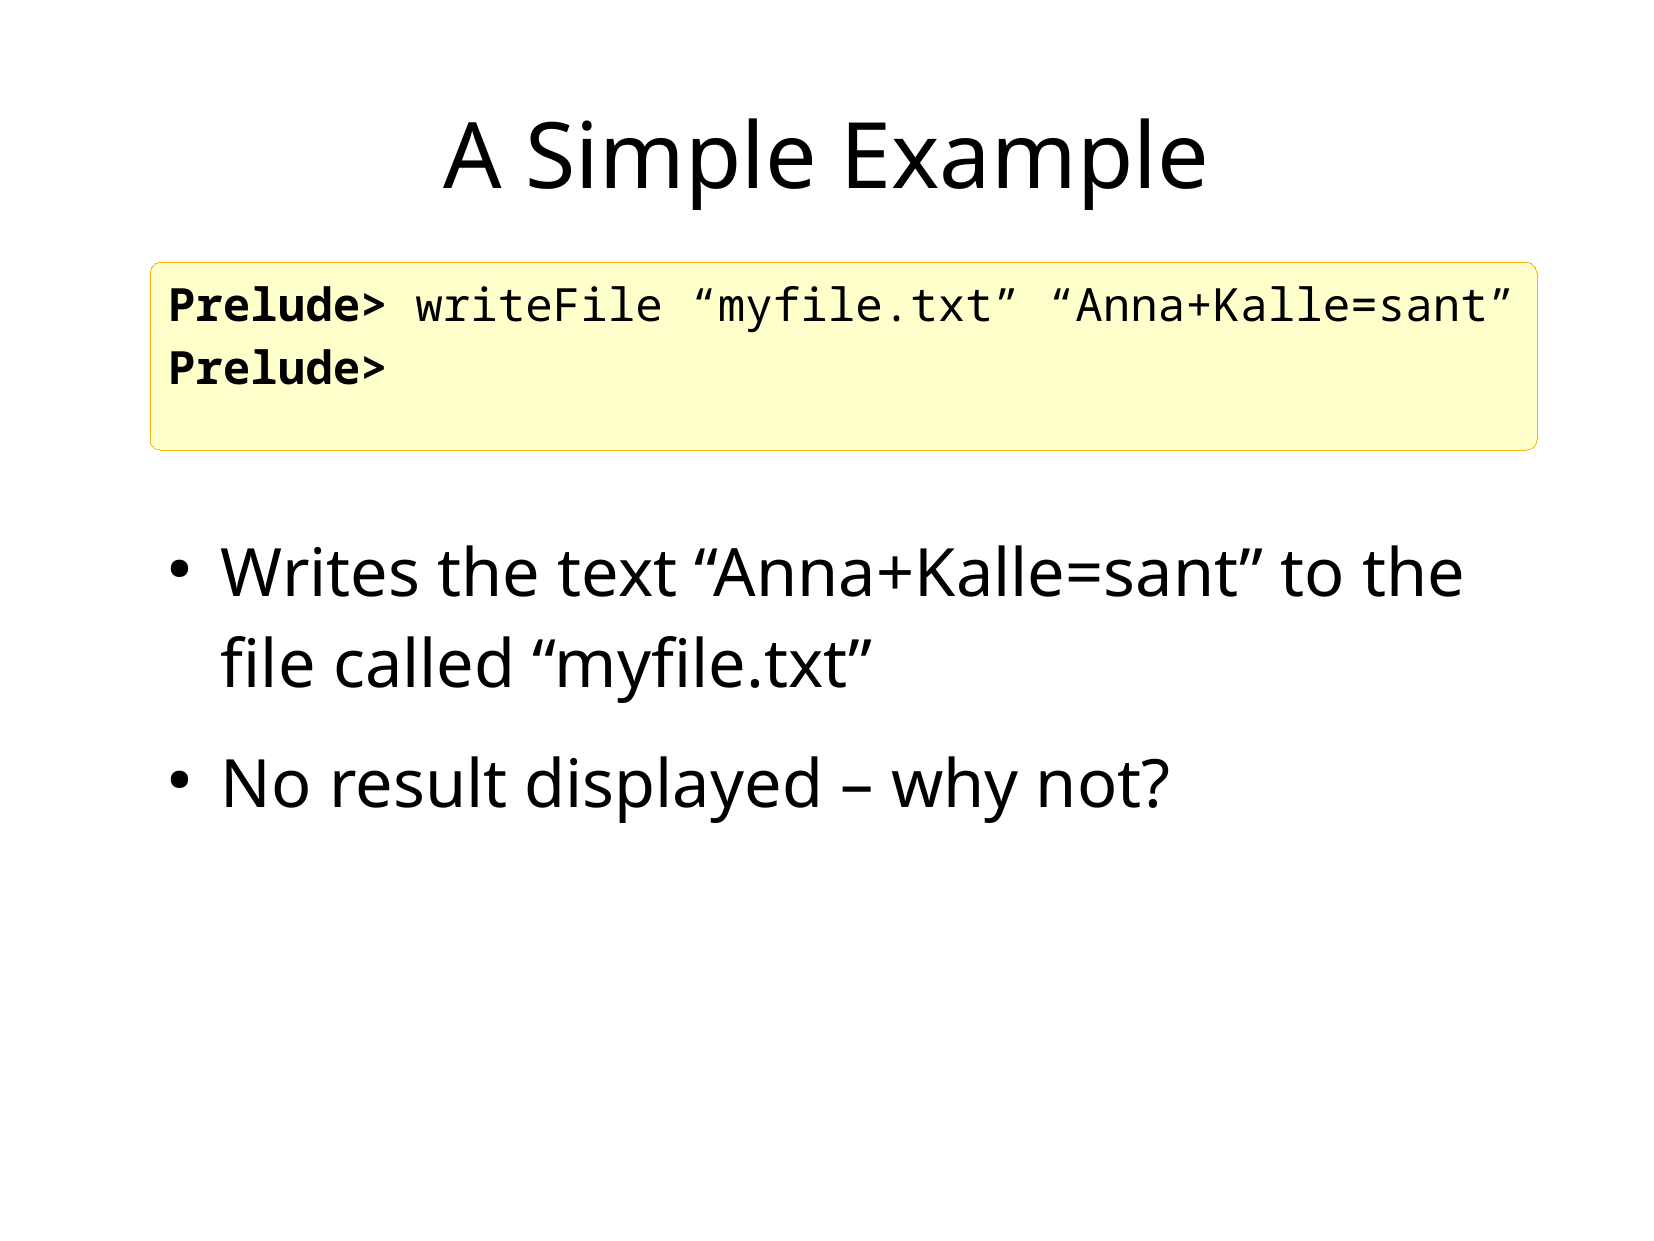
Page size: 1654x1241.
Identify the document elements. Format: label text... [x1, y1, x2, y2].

text_box Prelude> writeFile “myfile.txt” “Anna+Kalle=sant” Prelude> [150, 262, 1538, 451]
list Writes the text “Anna+Kalle=sant” to the file called “myfile.txt” No result displayed – why not? [150, 525, 1538, 1109]
title A Simple Example [82, 49, 1571, 257]
